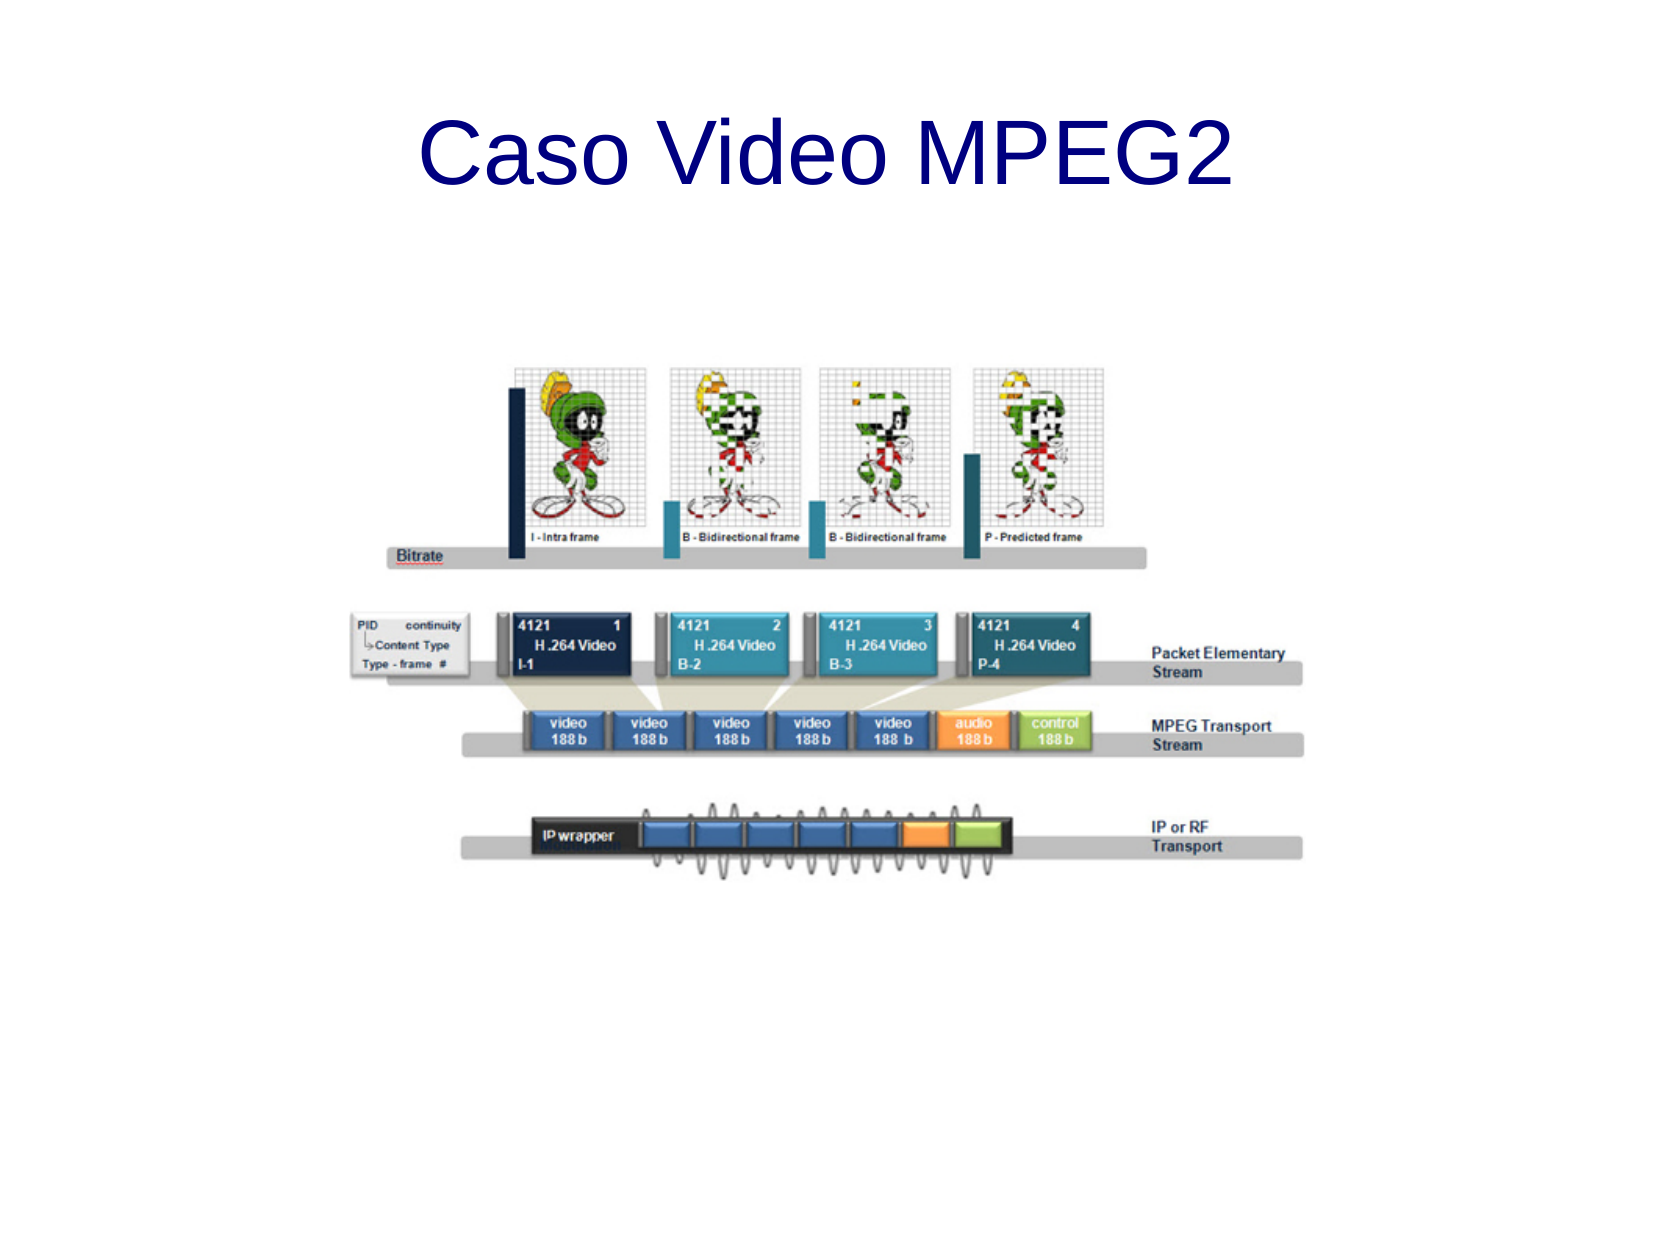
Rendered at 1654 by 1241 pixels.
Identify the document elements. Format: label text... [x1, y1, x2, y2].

title Caso Video MPEG2 [82, 49, 1571, 257]
picture [349, 355, 1306, 884]
